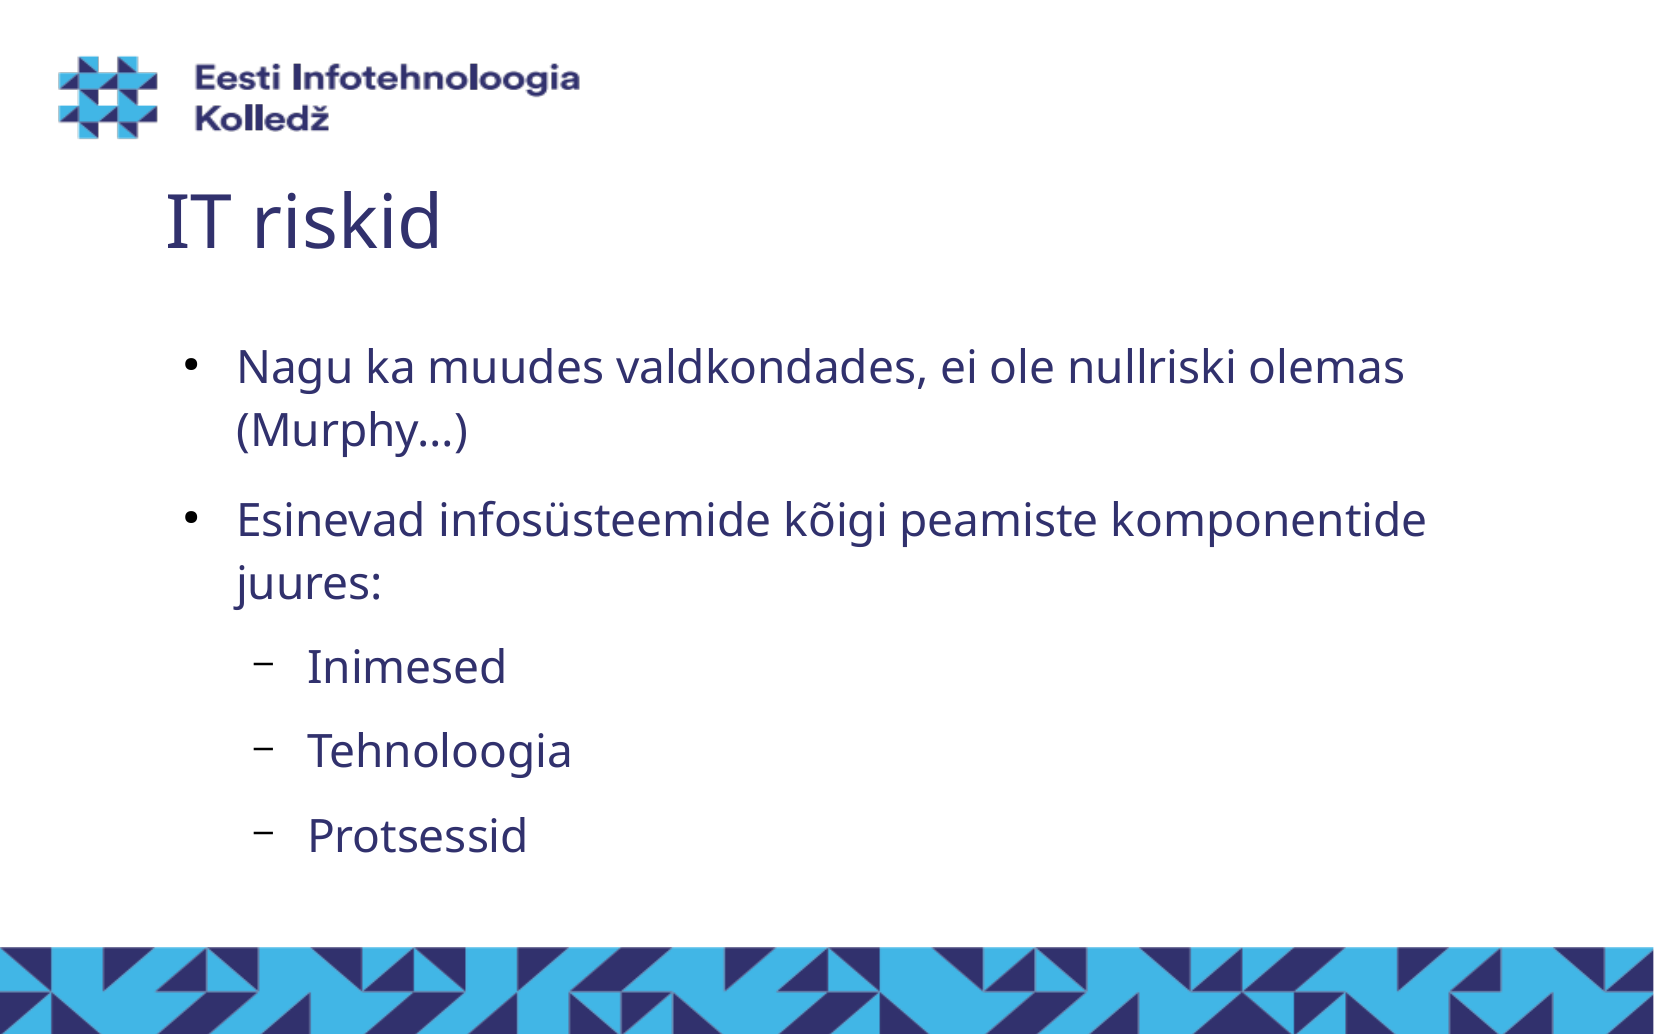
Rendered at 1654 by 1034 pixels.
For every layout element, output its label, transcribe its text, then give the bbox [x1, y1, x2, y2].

list Nagu ka muudes valdkondades, ei ole nullriski olemas (Murphy…) Esinevad infosüsteemide kõigi peamiste komponentide juures: Inimesed Tehnoloogia Protsessid [165, 334, 1501, 906]
title IT riskid [165, 132, 1501, 306]
